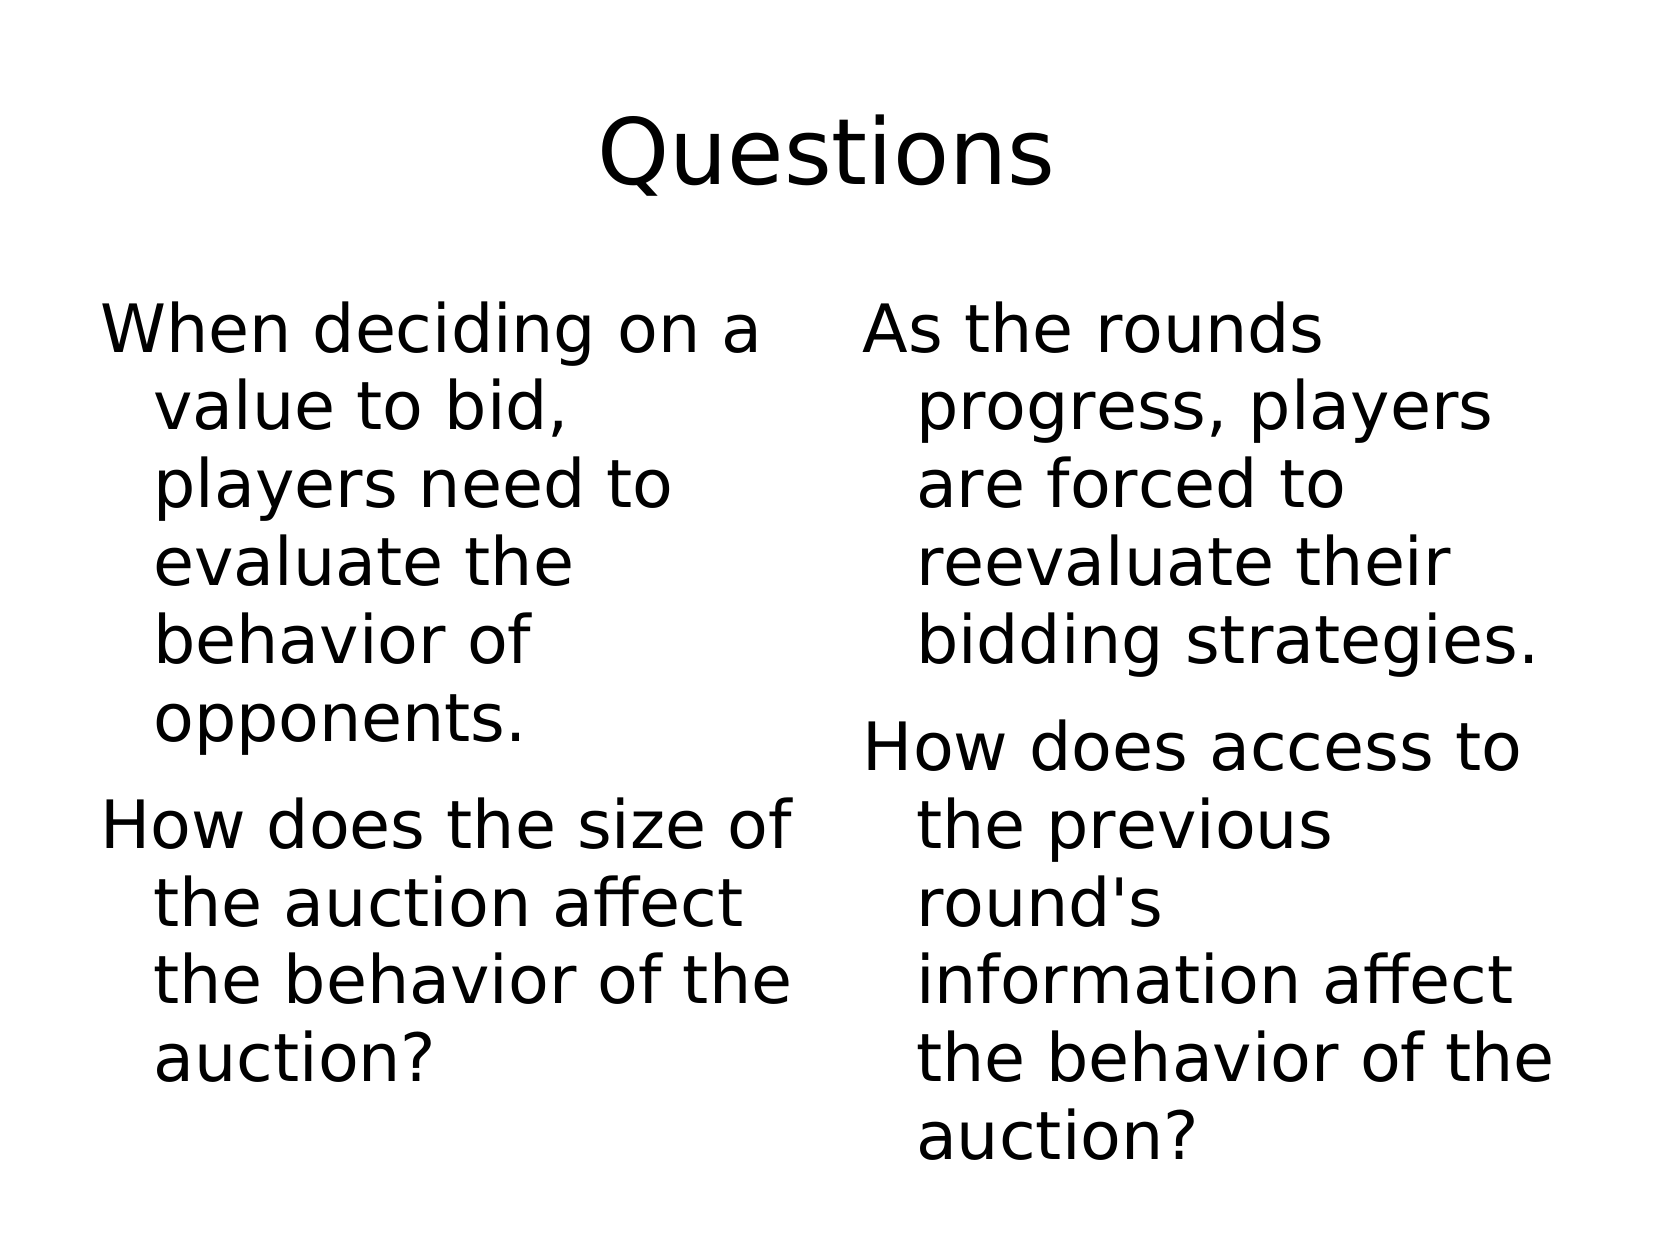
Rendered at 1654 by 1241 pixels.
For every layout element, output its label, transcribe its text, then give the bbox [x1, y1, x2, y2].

title Questions [82, 49, 1571, 257]
list When deciding on a value to bid, players need to evaluate the behavior of opponents. How does the size of the auction affect the behavior of the auction? [82, 290, 809, 1109]
list As the rounds progress, players are forced to reevaluate their bidding strategies. How does access to the previous round's information affect the behavior of the auction? [845, 290, 1572, 1176]
